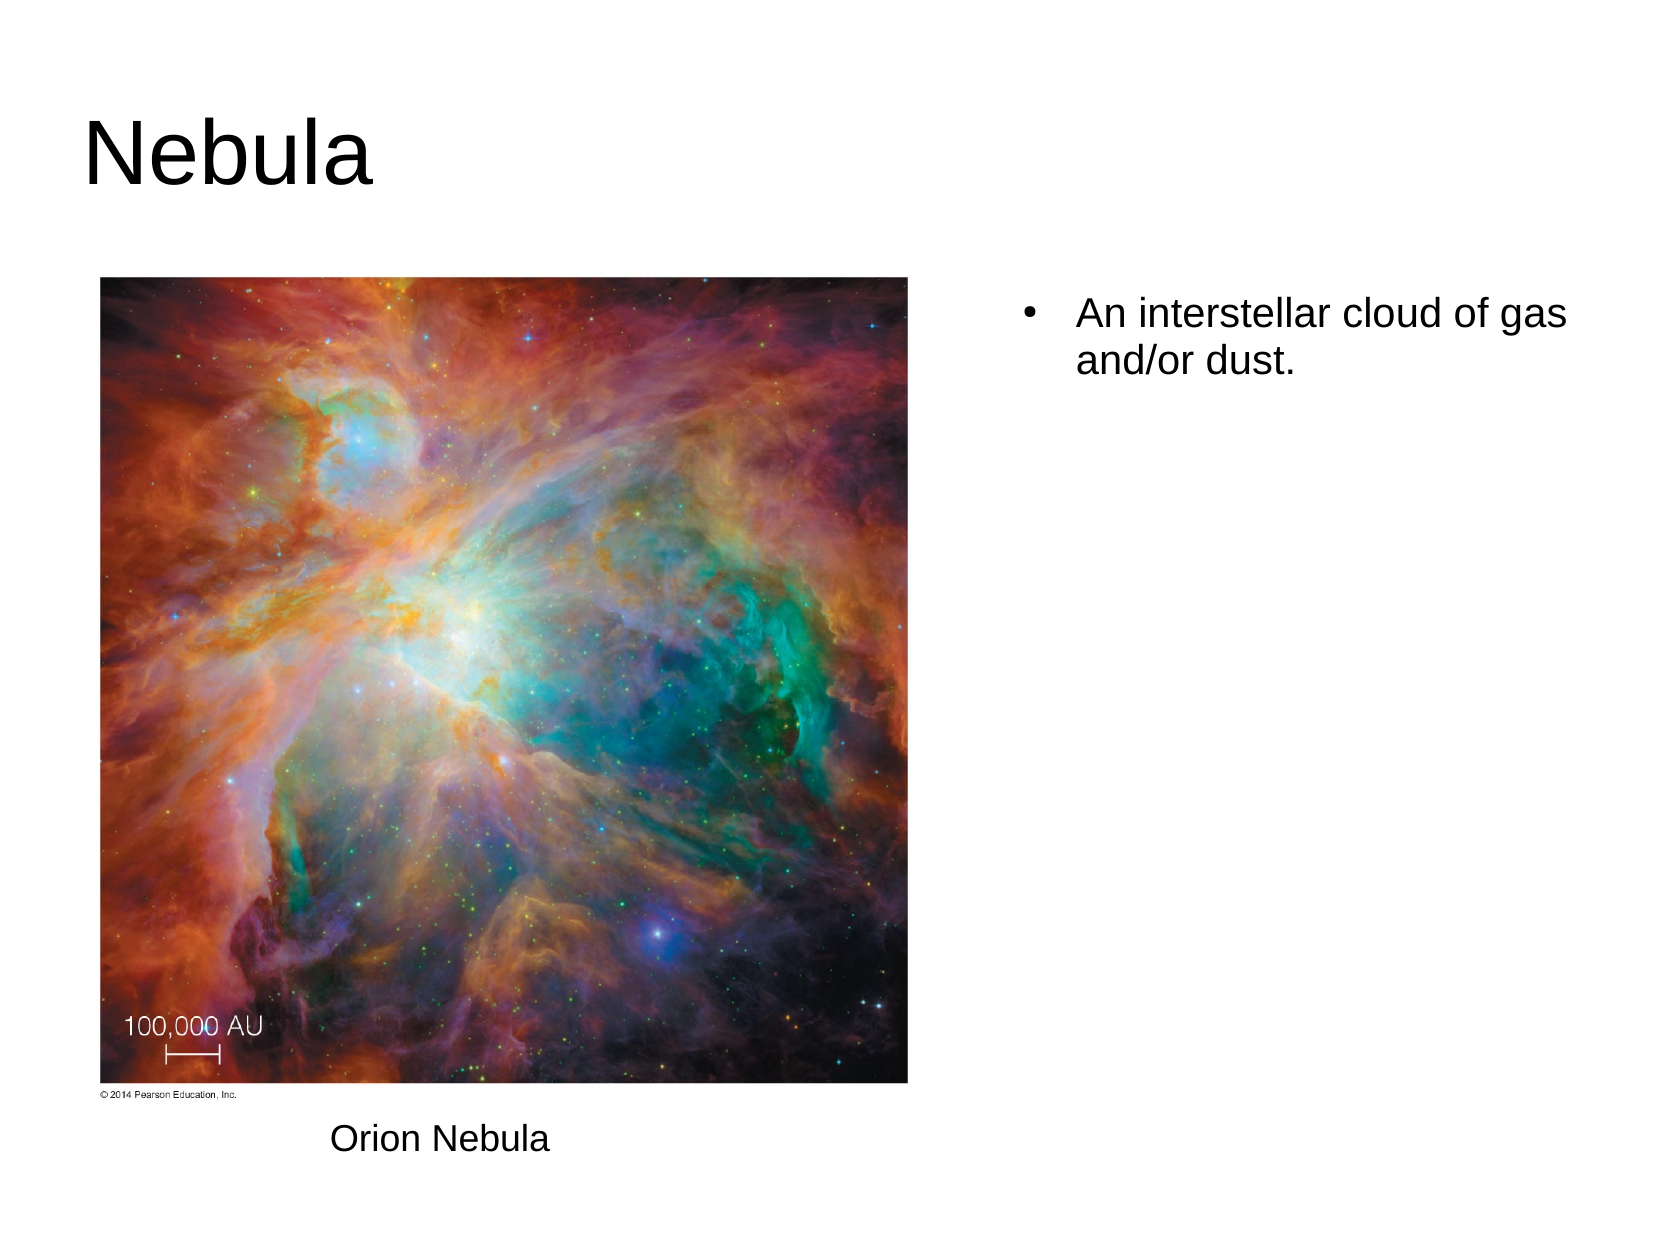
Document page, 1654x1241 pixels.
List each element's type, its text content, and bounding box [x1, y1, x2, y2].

picture [92, 269, 916, 1111]
title Nebula [82, 49, 1571, 257]
text_box Orion Nebula [315, 1110, 931, 1167]
list An interstellar cloud of gas and/or dust. [1005, 290, 1571, 1010]
